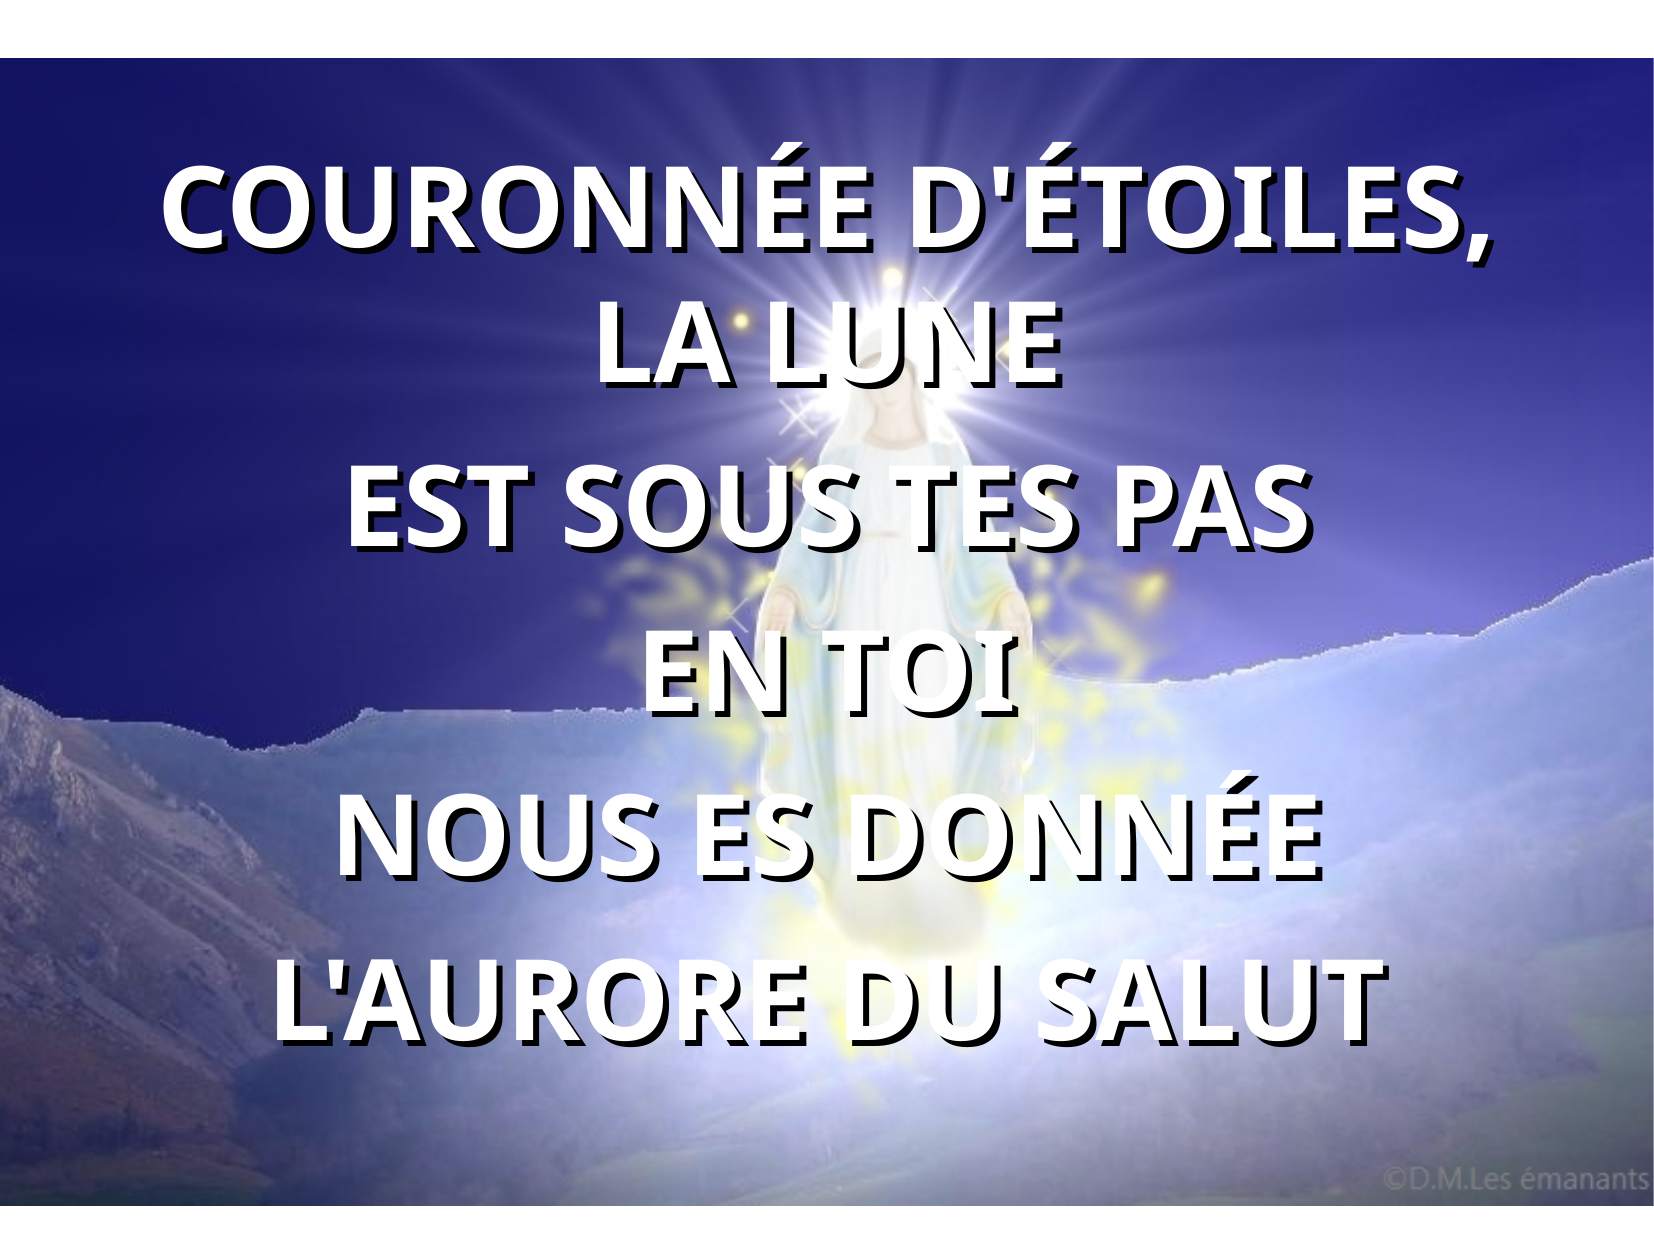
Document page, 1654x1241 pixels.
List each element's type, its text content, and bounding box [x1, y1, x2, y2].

subtitle COURONNÉE D'ÉTOILES, LA LUNE EST SOUS TES PAS EN TOI NOUS ES DONNÉE L'AURORE DU SALUT [82, 88, 1571, 1109]
picture [0, 58, 1654, 1206]
